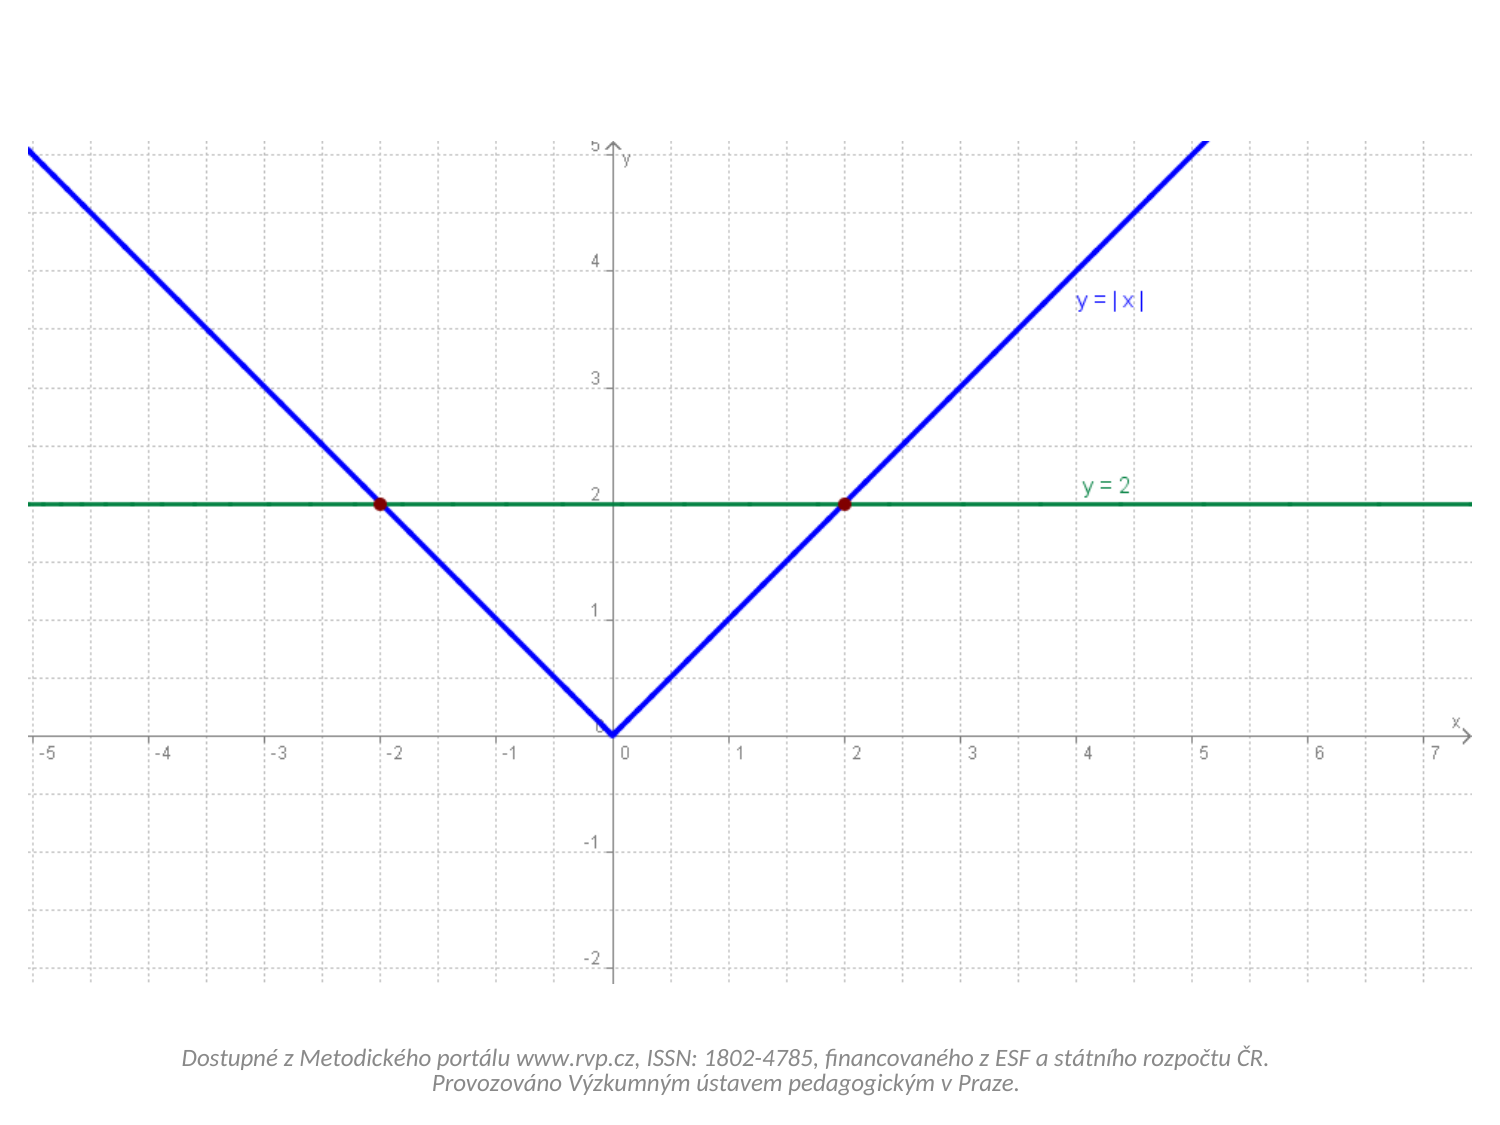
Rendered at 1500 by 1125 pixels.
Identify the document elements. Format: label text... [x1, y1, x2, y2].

picture [28, 141, 1472, 984]
text_box Dostupné z Metodického portálu www.rvp.cz, ISSN: 1802-4785, financovaného z ESF a státního rozpočtu ČR. Provozováno Výzkumným ústavem pedagogickým v Praze. [105, 1042, 1348, 1103]
